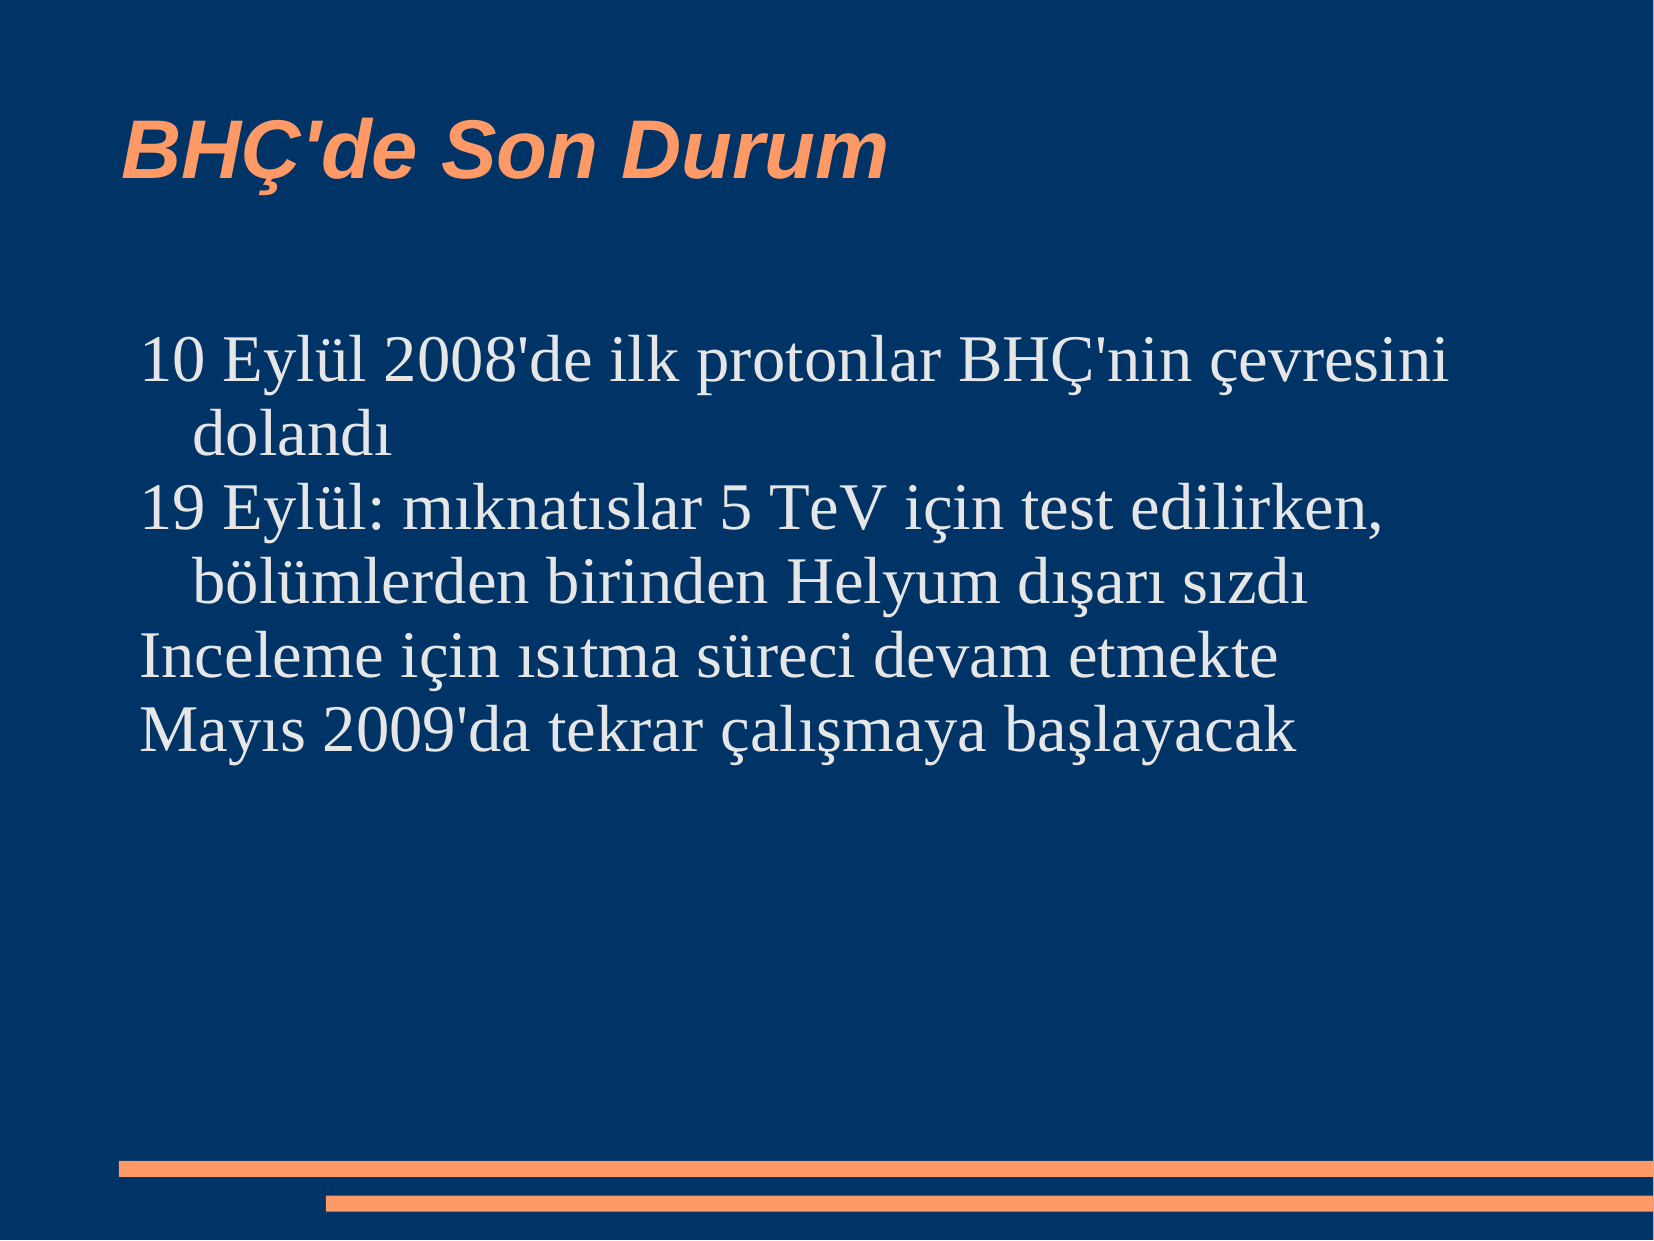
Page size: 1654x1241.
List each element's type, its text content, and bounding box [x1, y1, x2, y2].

list 10 Eylül 2008'de ilk protonlar BHÇ'nin çevresini dolandı 19 Eylül: mıknatıslar 5 TeV için test edilirken, bölümlerden birinden Helyum dışarı sızdı Inceleme için ısıtma süreci devam etmekte Mayıs 2009'da tekrar çalışmaya başlayacak [121, 322, 1561, 1118]
title BHÇ'de Son Durum [121, 53, 1534, 247]
